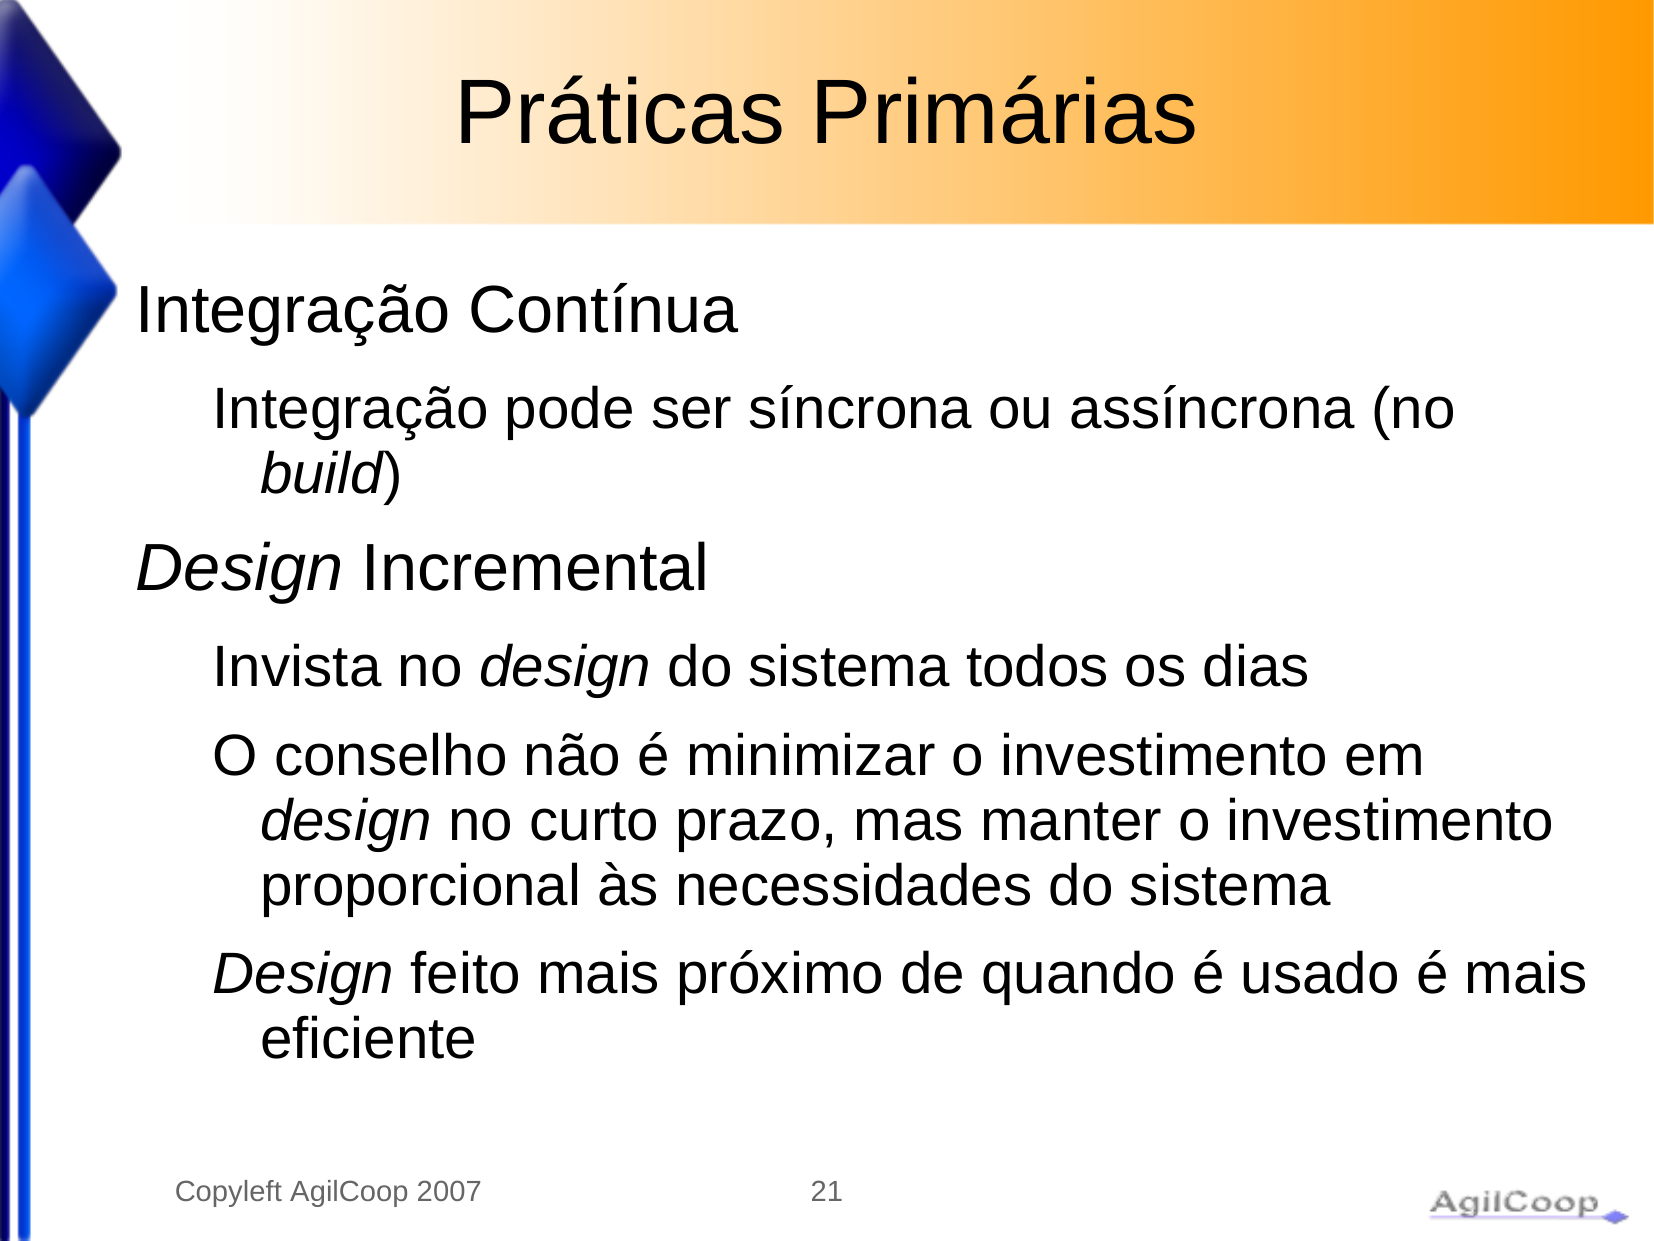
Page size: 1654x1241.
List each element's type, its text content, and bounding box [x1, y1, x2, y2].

list Integração Contínua Integração pode ser síncrona ou assíncrona (no build) Design Incremental Invista no design do sistema todos os dias O conselho não é minimizar o investimento em design no curto prazo, mas manter o investimento proporcional às necessidades do sistema Design feito mais próximo de quando é usado é mais eficiente [118, 271, 1607, 1123]
title Práticas Primárias [82, 8, 1571, 216]
picture [0, 0, 1654, 1241]
